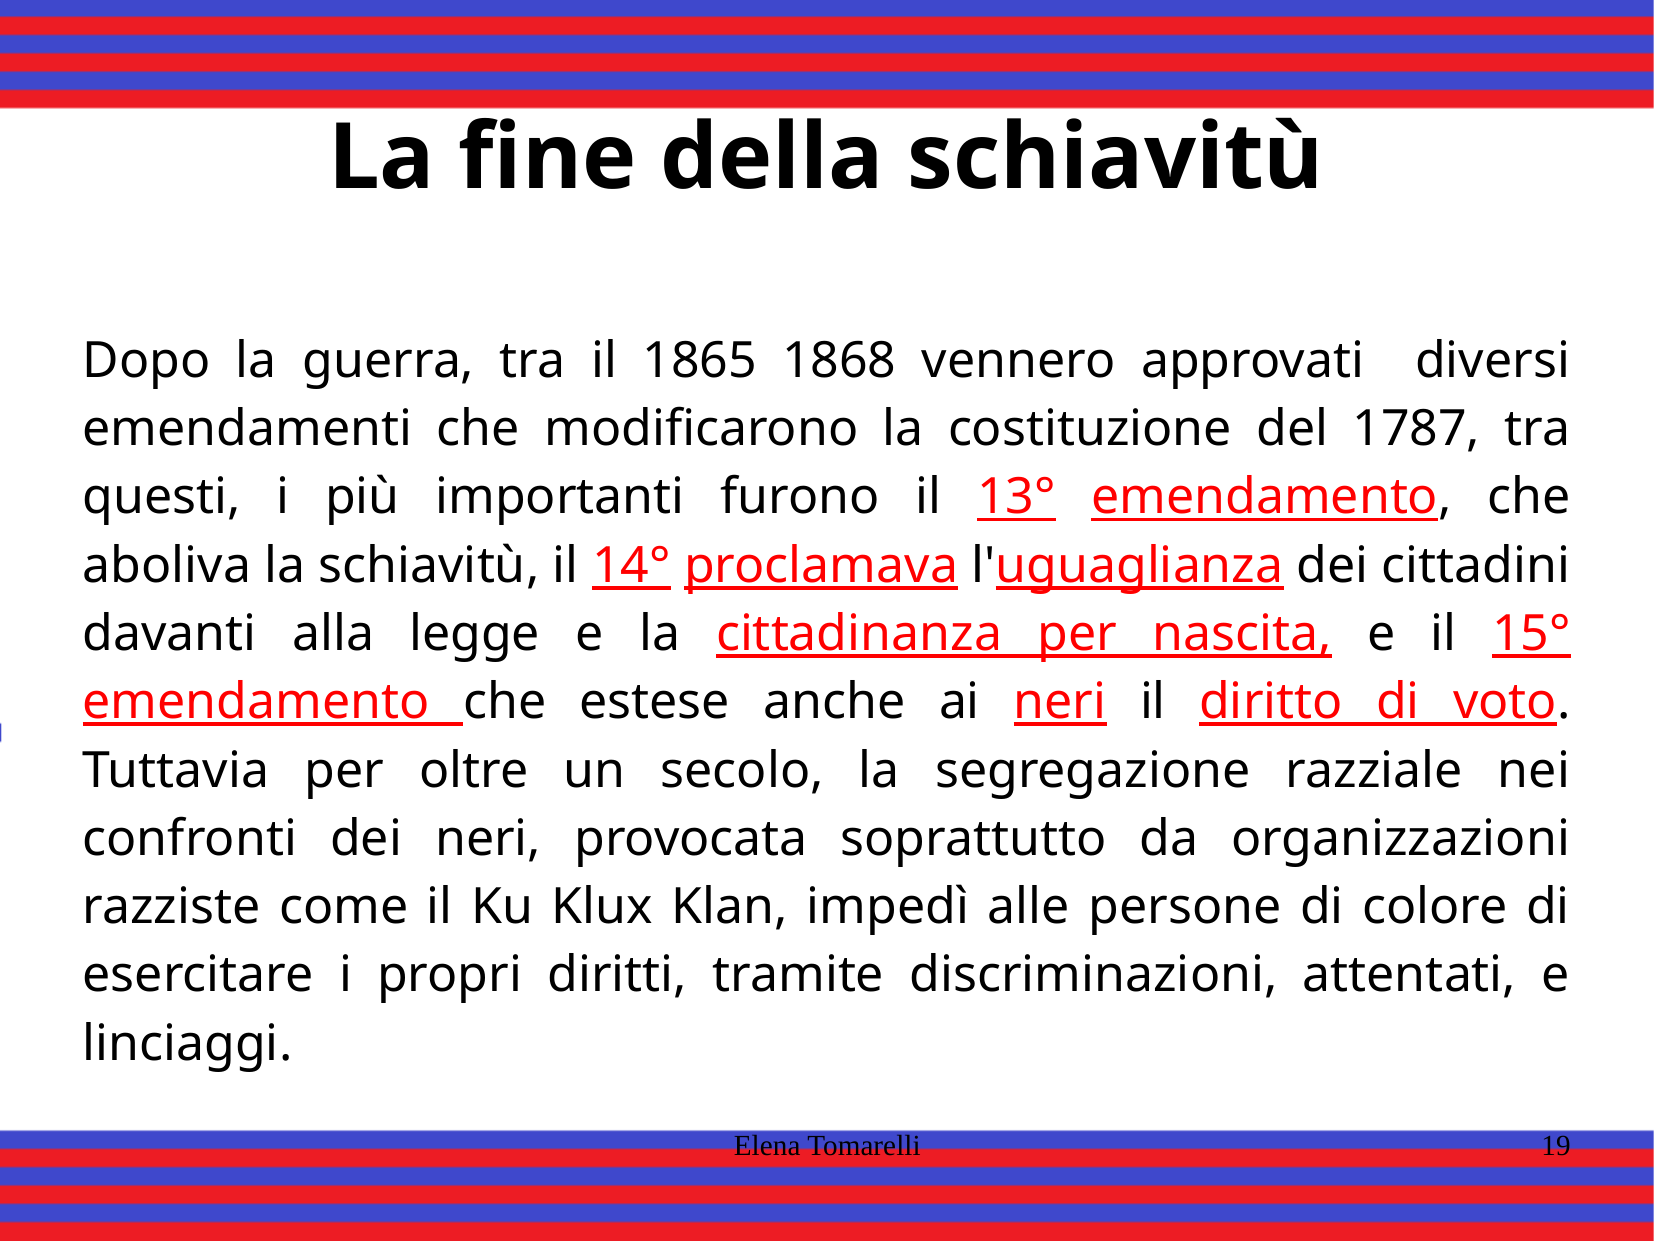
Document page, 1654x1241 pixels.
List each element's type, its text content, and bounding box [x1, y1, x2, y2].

title La fine della schiavitù [82, 49, 1571, 257]
subtitle Dopo la guerra, tra il 1865 1868 vennero approvati diversi emendamenti che modificarono la costituzione del 1787, tra questi, i più importanti furono il 13° emendamento, che aboliva la schiavitù, il 14° proclamava l'uguaglianza dei cittadini davanti alla legge e la cittadinanza per nascita, e il 15° emendamento che estese anche ai neri il diritto di voto. Tuttavia per oltre un secolo, la segregazione razziale nei confronti dei neri, provocata soprattutto da organizzazioni razziste come il Ku Klux Klan, impedì alle persone di colore di esercitare i propri diritti, tramite discriminazioni, attentati, e linciaggi. [82, 297, 1571, 1102]
picture [0, 0, 1654, 1241]
